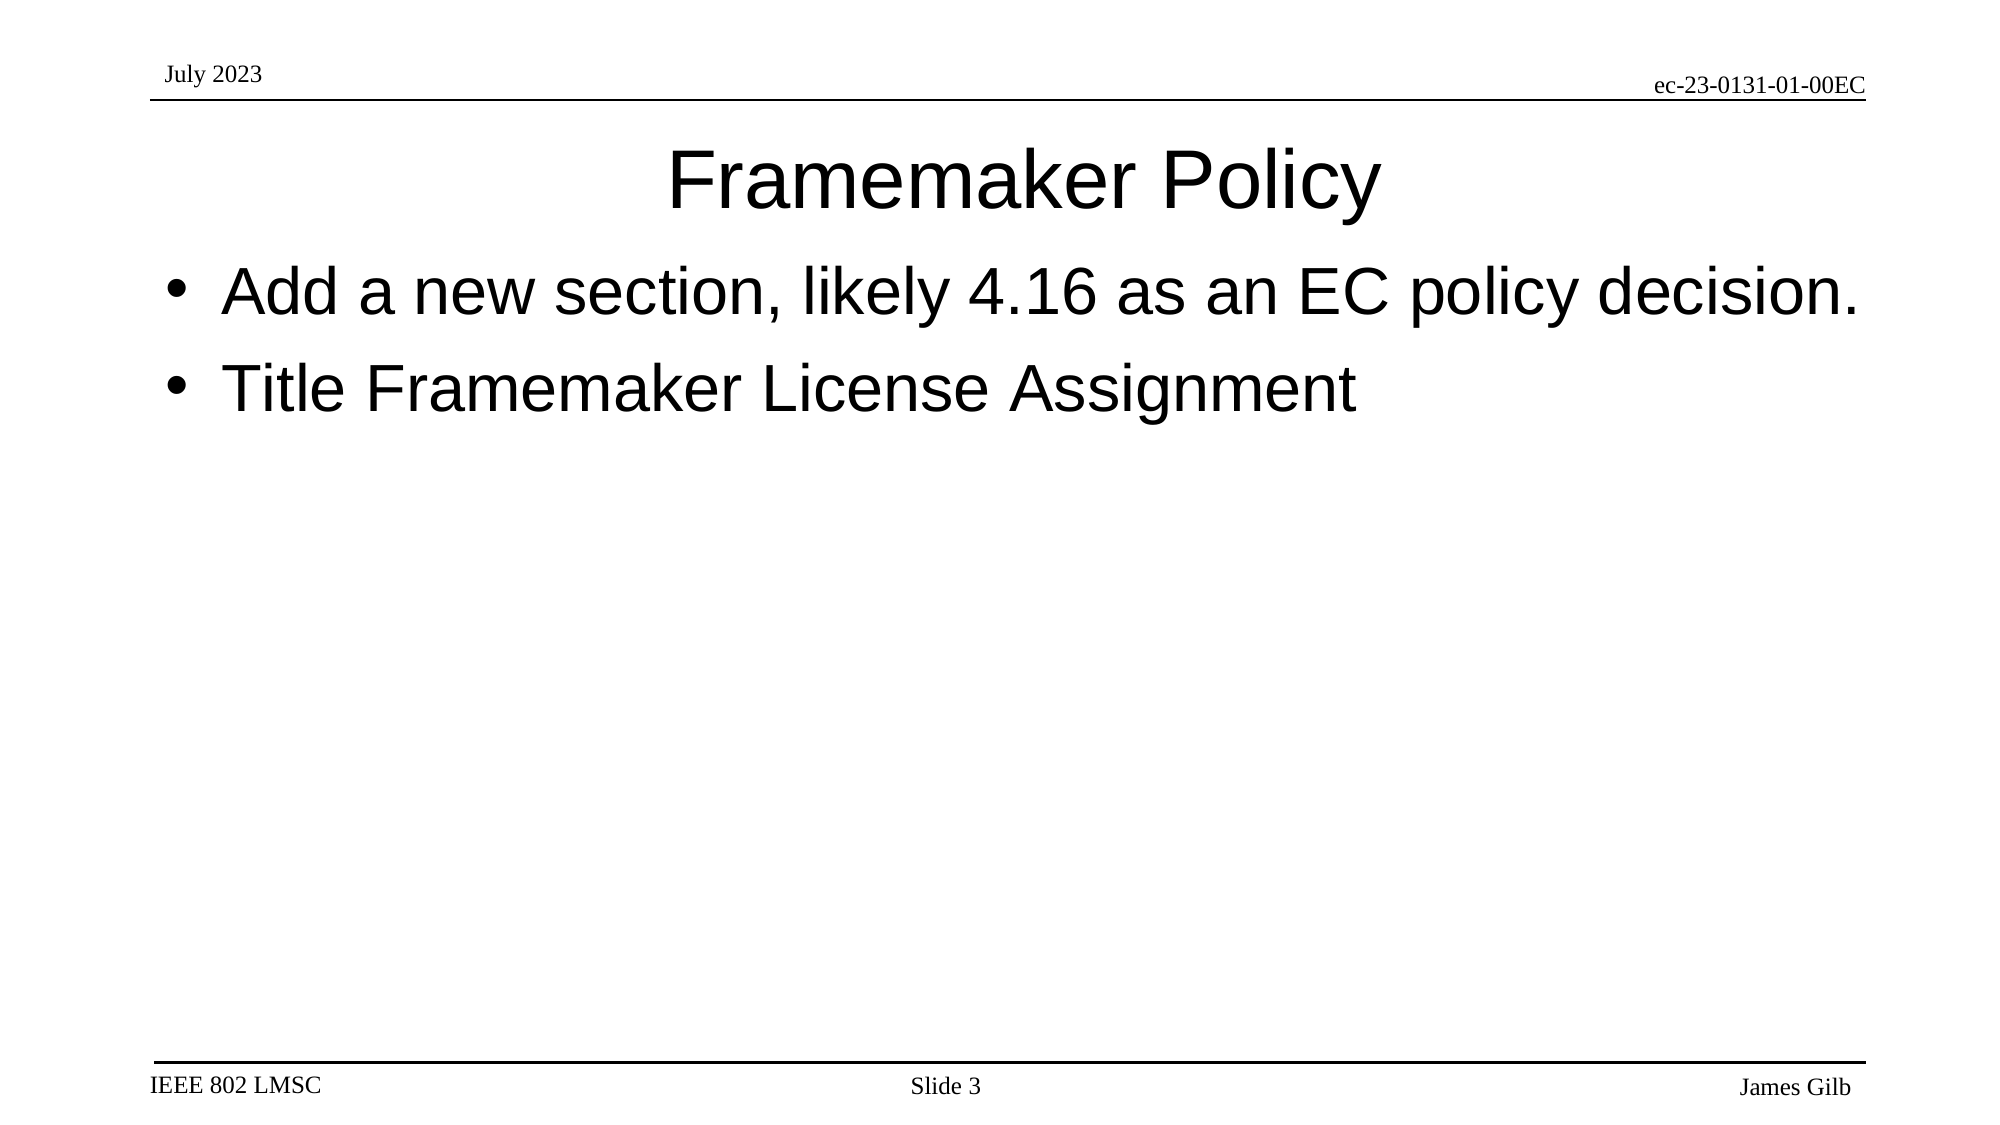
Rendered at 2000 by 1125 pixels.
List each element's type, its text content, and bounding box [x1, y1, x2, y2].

title Framemaker Policy [149, 112, 1900, 238]
list Add a new section, likely 4.16 as an EC policy decision. Title Framemaker License Assignment [150, 239, 1900, 1051]
